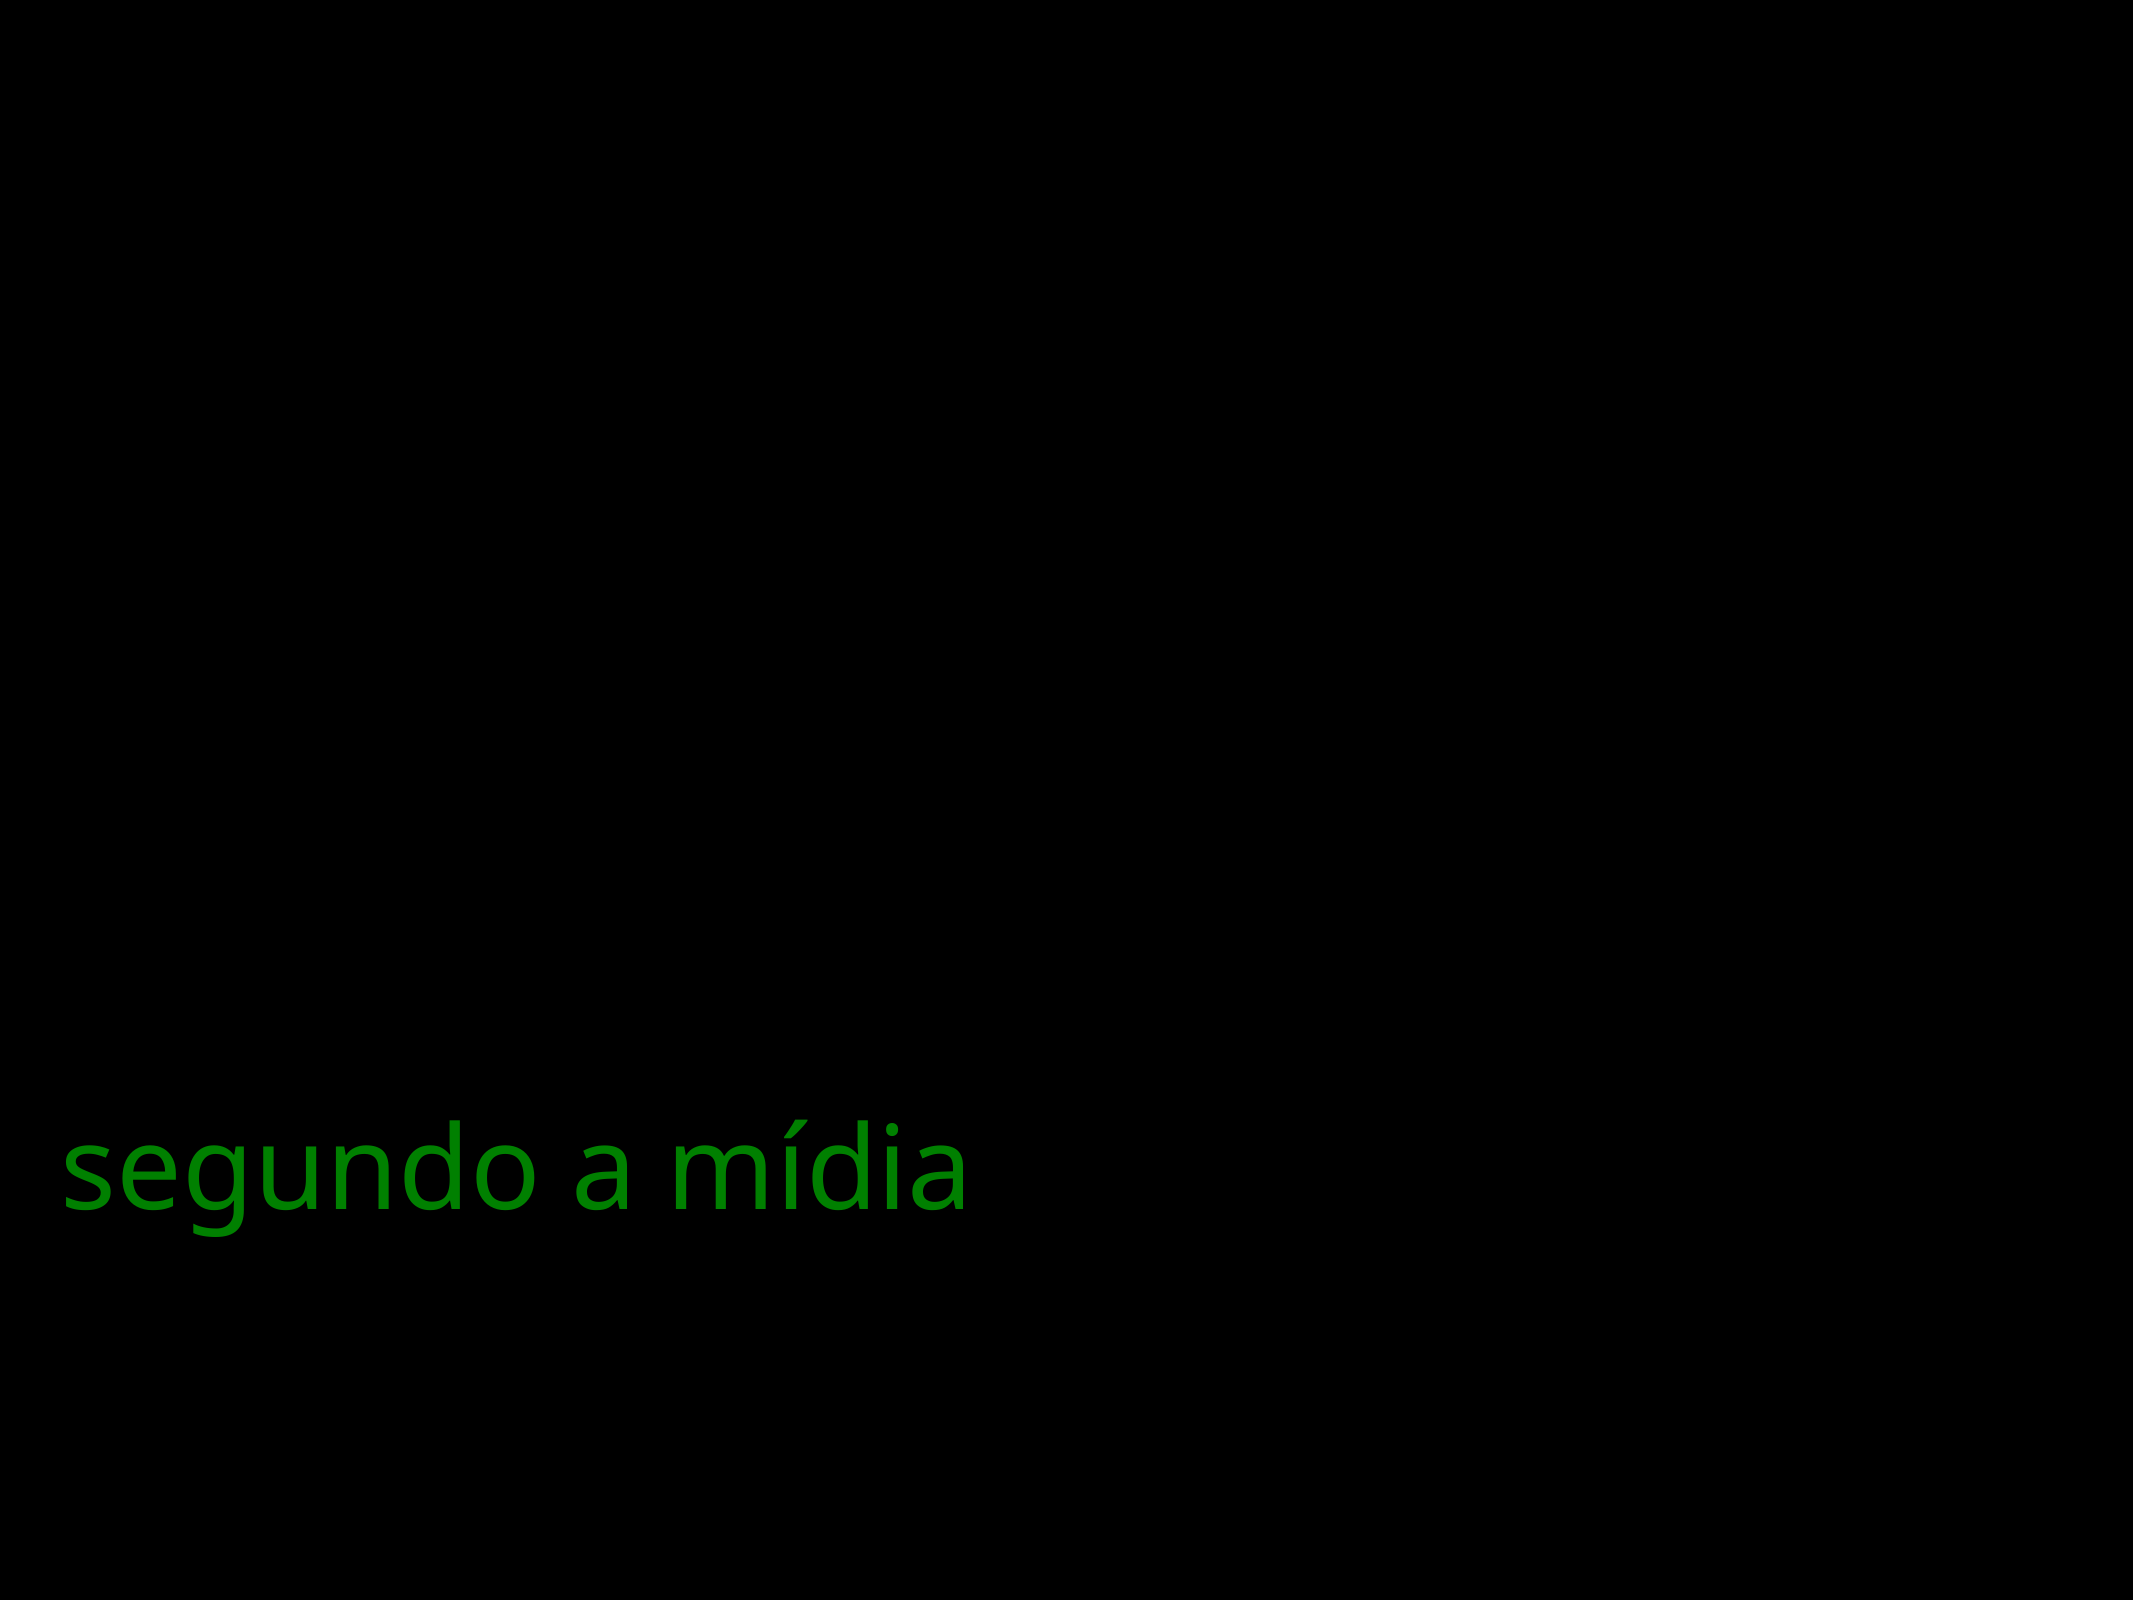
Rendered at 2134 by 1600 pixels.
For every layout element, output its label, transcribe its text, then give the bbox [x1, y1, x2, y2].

title segundo a mídia [0, 989, 1477, 1329]
